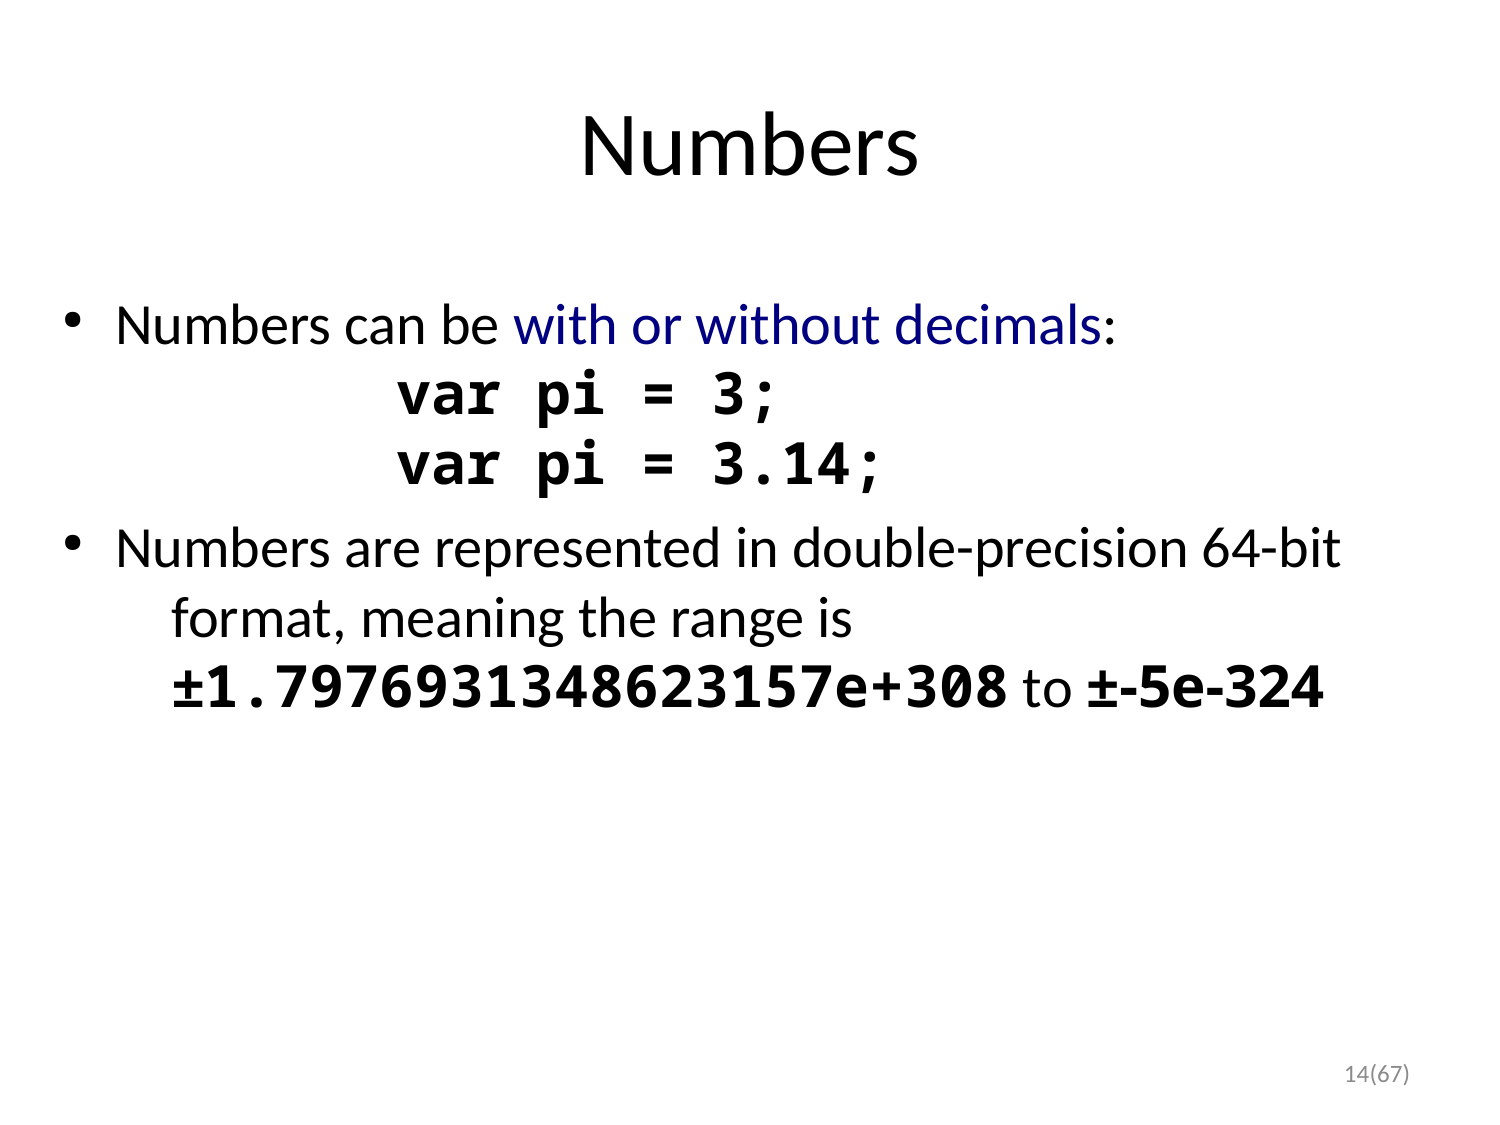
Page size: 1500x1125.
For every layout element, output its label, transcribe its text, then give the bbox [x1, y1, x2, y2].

title Numbers [75, 45, 1425, 233]
list Numbers can be with or without decimals: var pi = 3; var pi = 3.14; Numbers are represented in double-precision 64-bit format, meaning the range is ±1.7976931348623157e+308 to ±-5e-324 [29, 278, 1471, 1094]
